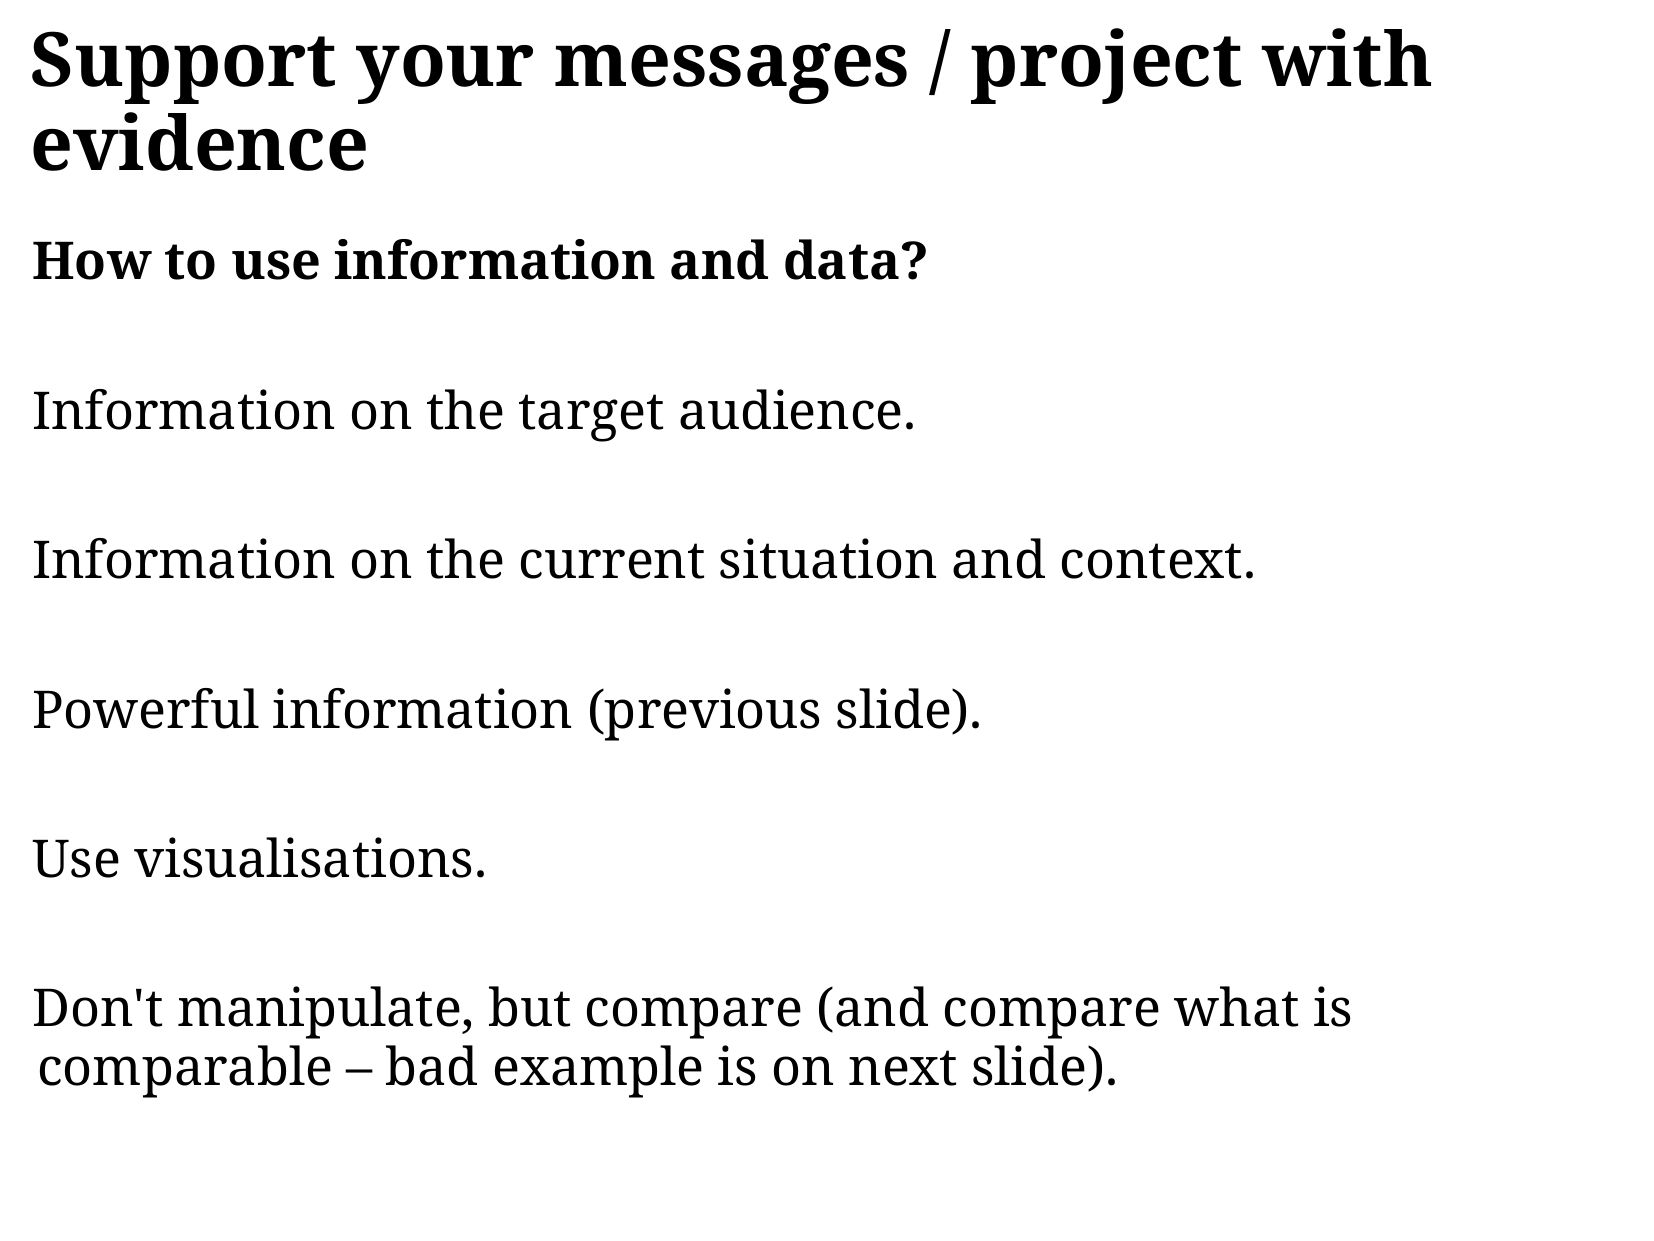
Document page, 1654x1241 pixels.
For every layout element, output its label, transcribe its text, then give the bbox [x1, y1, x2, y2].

text_box How to use information and data? Information on the target audience. Information on the current situation and context. Powerful information (previous slide). Use visualisations. Don't manipulate, but compare (and compare what is comparable – bad example is on next slide). [30, 366, 1625, 964]
title Support your messages / project with evidence [30, 0, 1519, 208]
